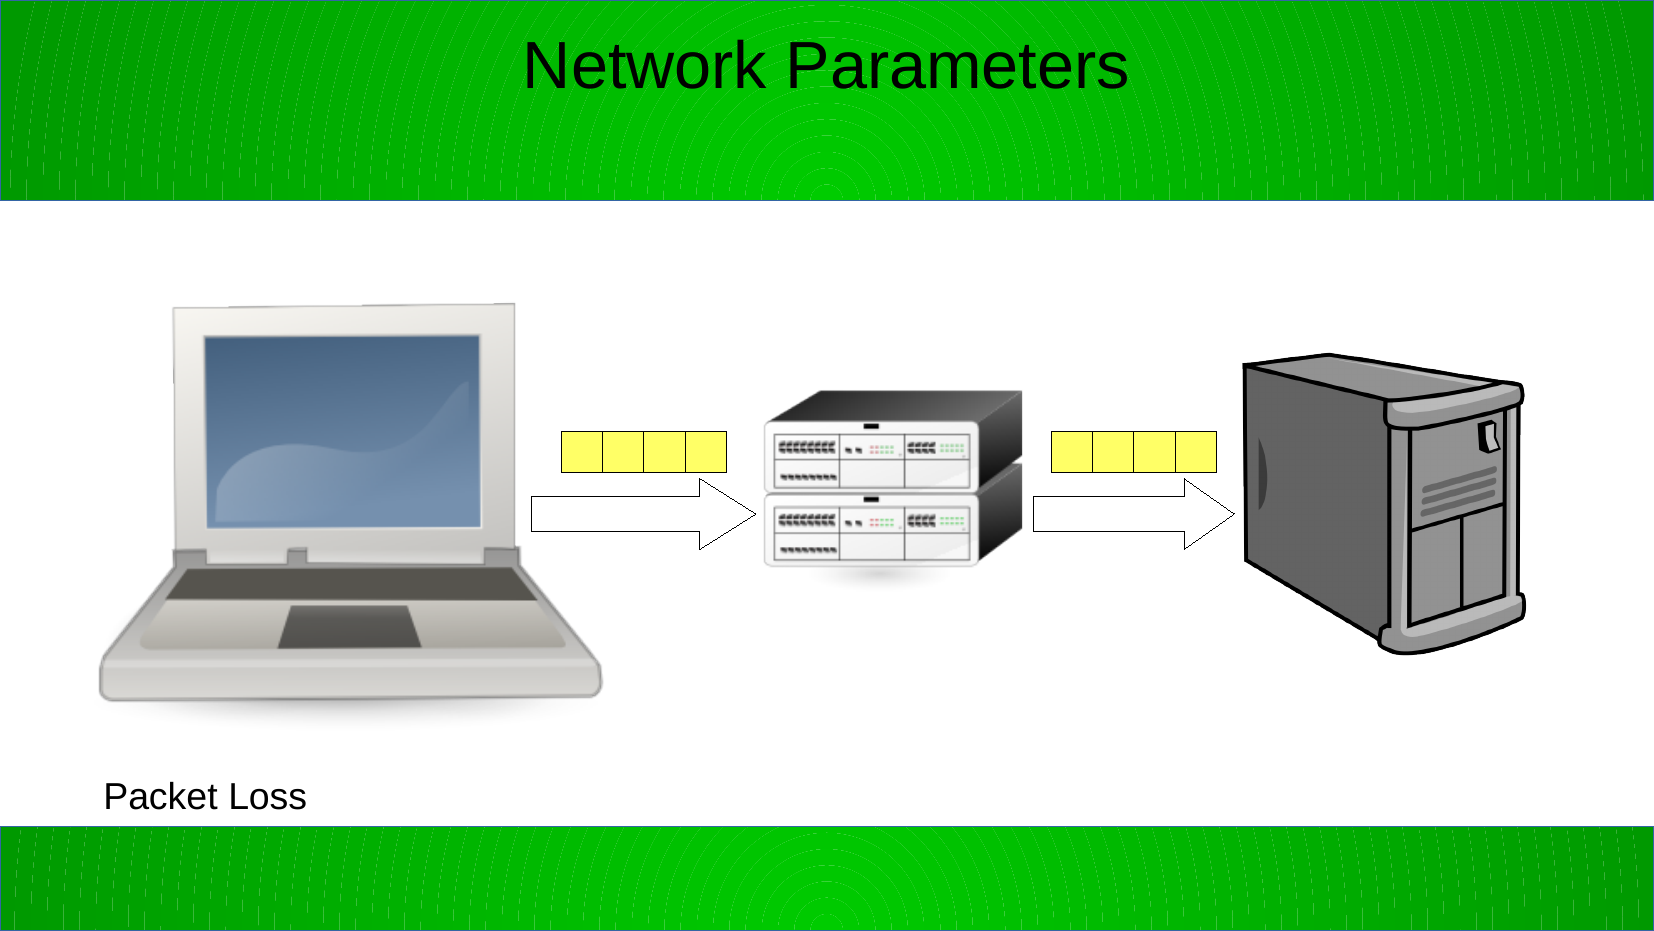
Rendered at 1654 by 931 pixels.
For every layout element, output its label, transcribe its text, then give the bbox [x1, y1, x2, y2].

picture [82, 217, 616, 751]
picture [672, 312, 1193, 673]
text_box Packet Loss [88, 767, 323, 825]
text_box [561, 431, 727, 473]
title Network Parameters [82, 0, 1571, 143]
picture [532, 497, 616, 531]
picture [1216, 247, 1560, 733]
text_box [1051, 431, 1217, 473]
